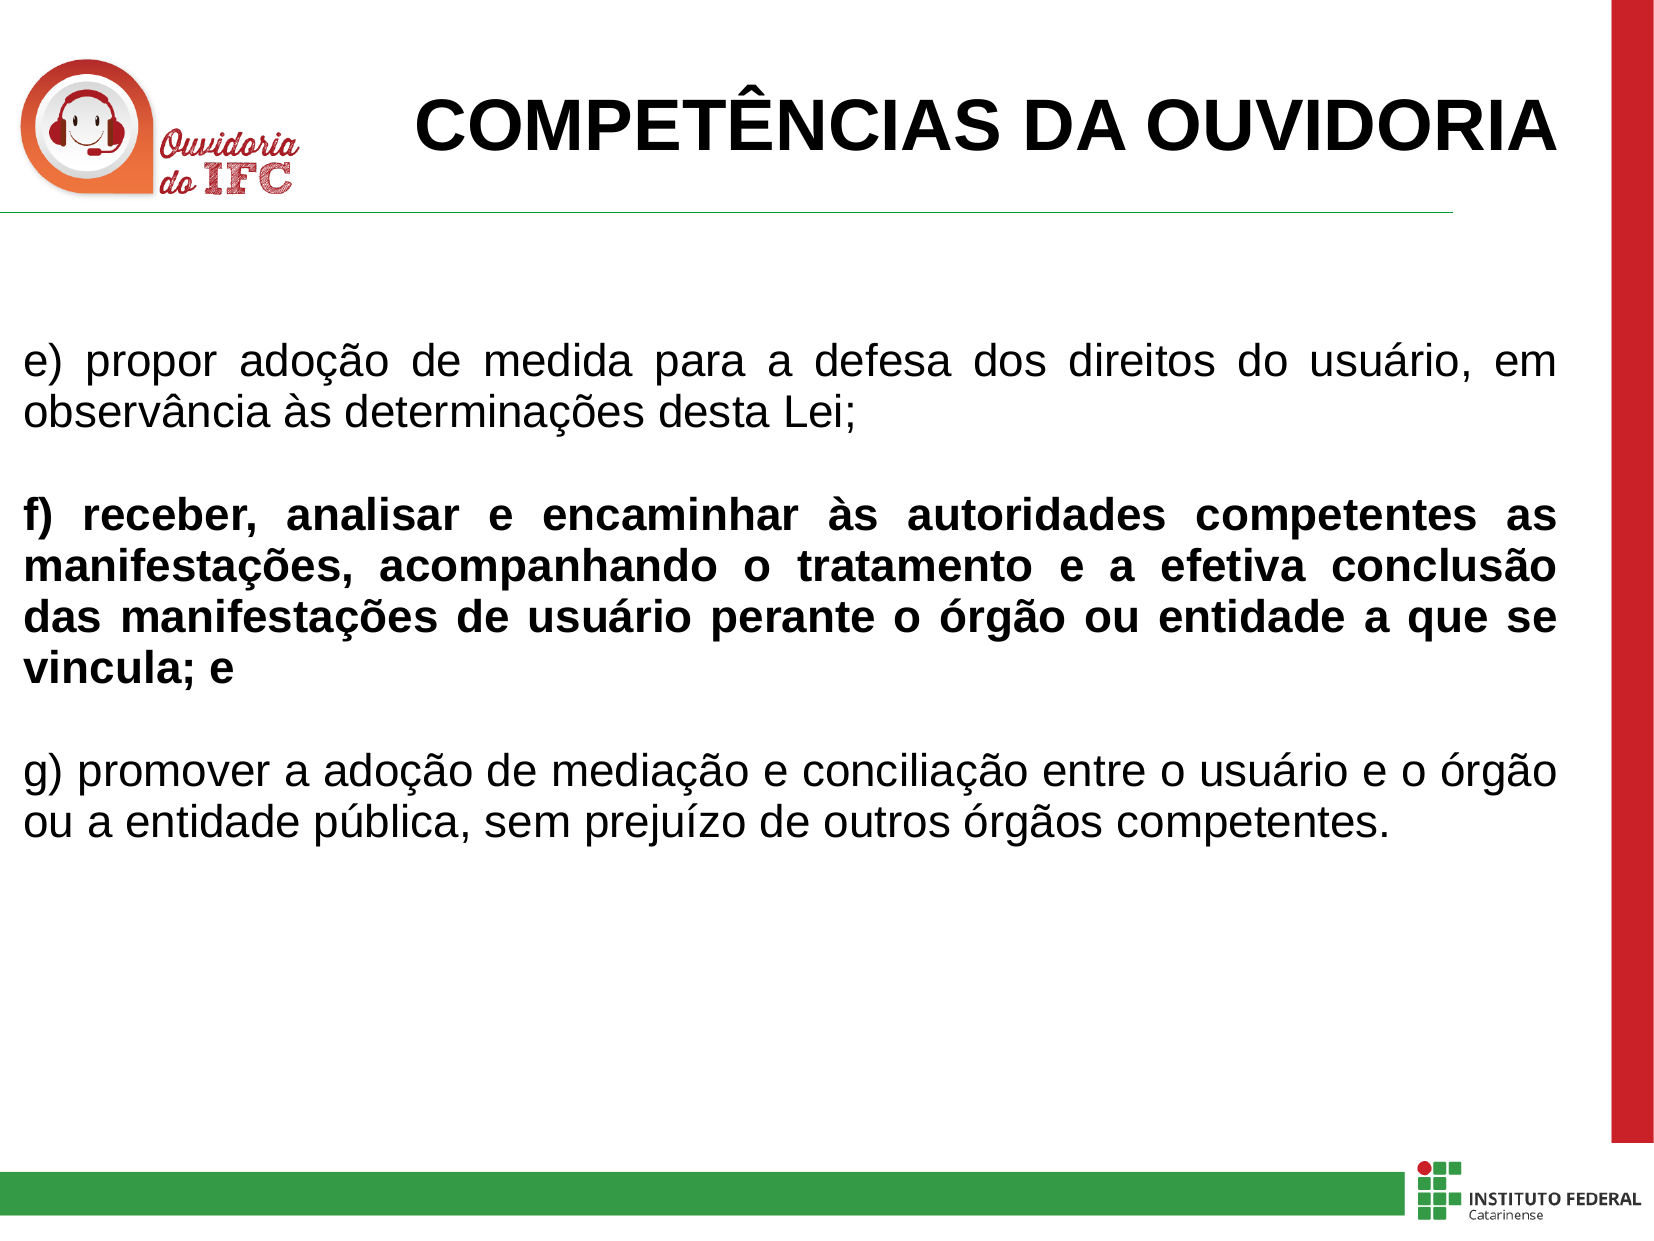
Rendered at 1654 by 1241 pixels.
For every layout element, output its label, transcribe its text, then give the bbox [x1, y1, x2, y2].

title COMPETÊNCIAS DA OUVIDORIA [308, 47, 1571, 201]
picture [0, 0, 1654, 1241]
subtitle e) propor adoção de medida para a defesa dos direitos do usuário, em observância às determinações desta Lei; f) receber, analisar e encaminhar às autoridades competentes as manifestações, acompanhando o tratamento e a efetiva conclusão das manifestações de usuário perante o órgão ou entidade a que se vincula; e g) promover a adoção de mediação e conciliação entre o usuário e o órgão ou a entidade pública, sem prejuízo de outros órgãos competentes. [23, 253, 1560, 1056]
